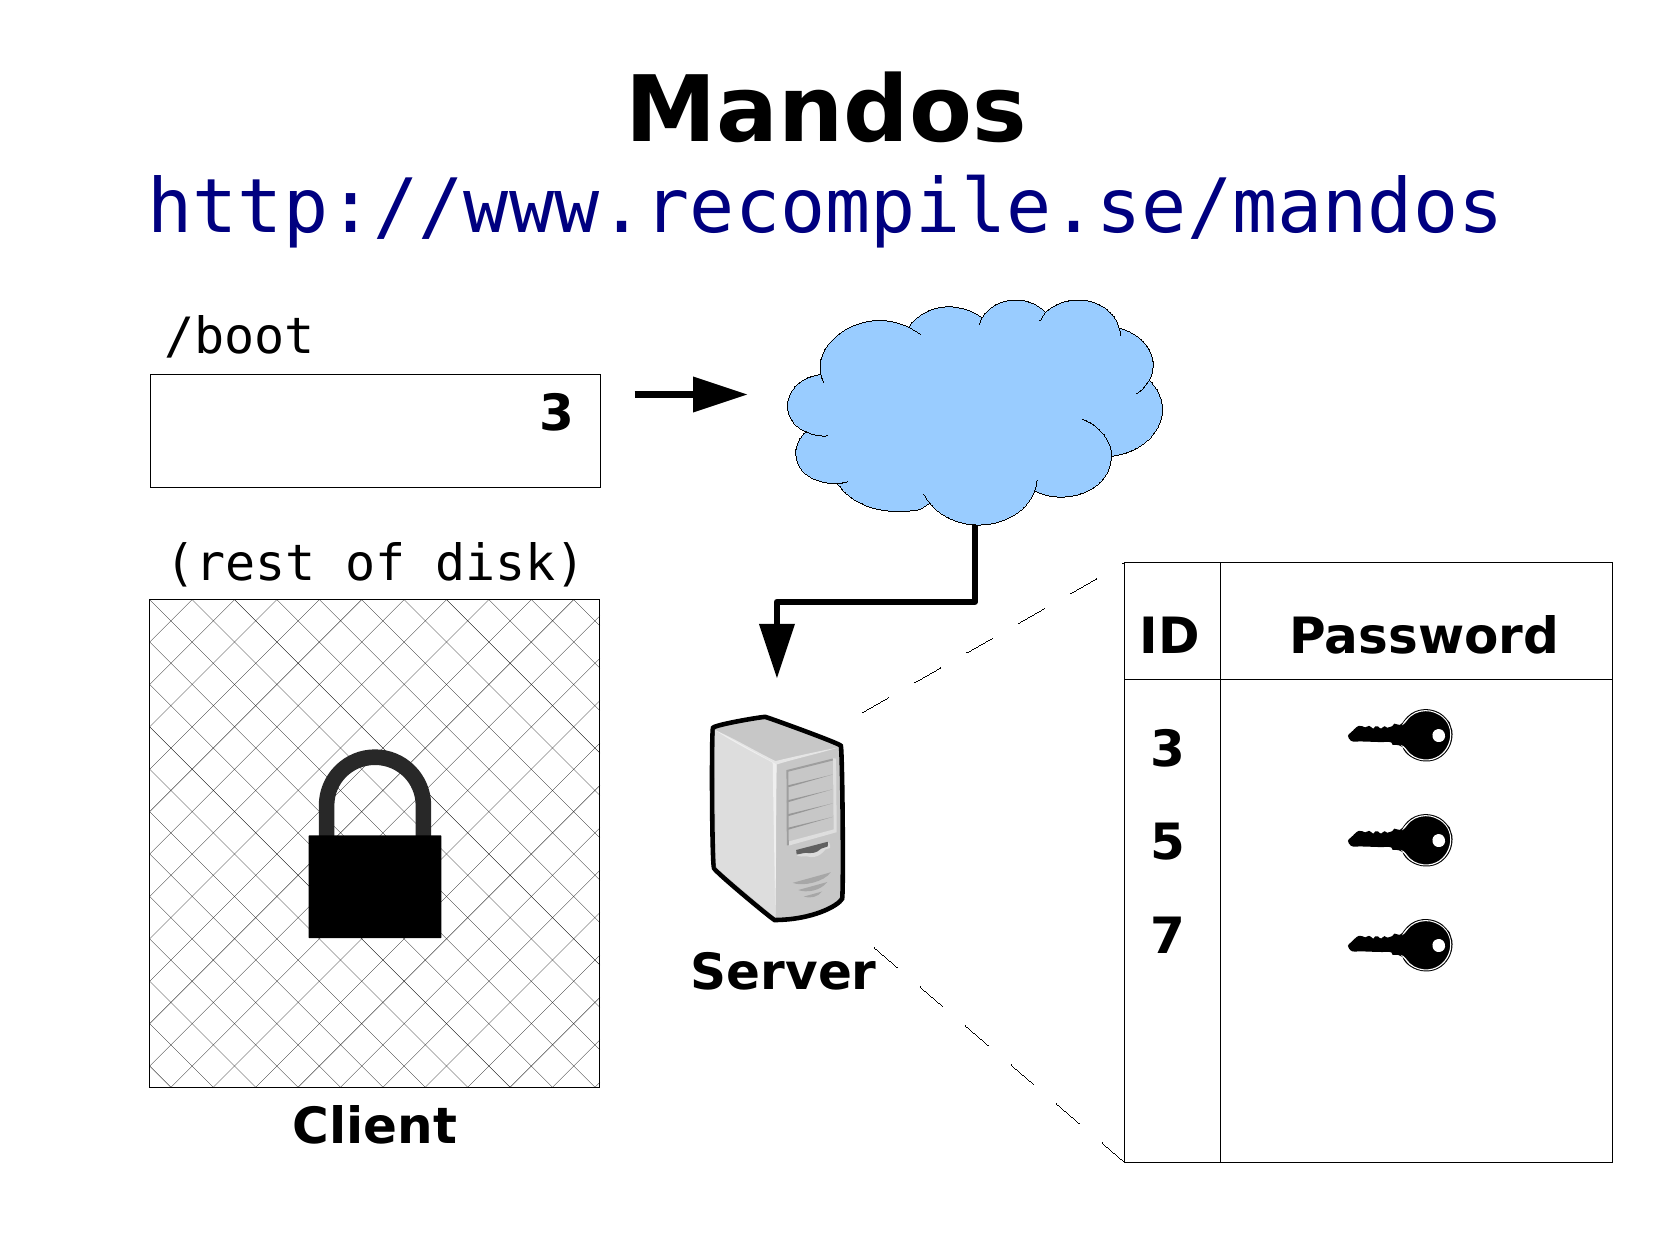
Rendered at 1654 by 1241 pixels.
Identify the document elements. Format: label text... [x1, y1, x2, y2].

text_box 7 [1135, 900, 1201, 976]
text_box Client [277, 1089, 473, 1163]
text_box 5 [1135, 805, 1201, 881]
text_box Password [1275, 600, 1575, 674]
picture [1312, 690, 1497, 788]
text_box [787, 300, 1163, 526]
text_box 3 [525, 376, 590, 452]
text_box ID [1125, 600, 1215, 674]
text_box (rest of disk) [150, 526, 600, 638]
text_box [1124, 562, 1613, 1163]
picture [1312, 900, 1497, 998]
text_box Server [676, 935, 892, 1009]
title Mandos http://www.recompile.se/mandos [82, 49, 1571, 257]
text_box [149, 599, 600, 1088]
picture [257, 726, 493, 961]
picture [1312, 795, 1497, 893]
text_box 3 [1135, 712, 1201, 788]
text_box /boot [150, 300, 330, 374]
text_box [150, 374, 601, 488]
picture [672, 678, 882, 974]
